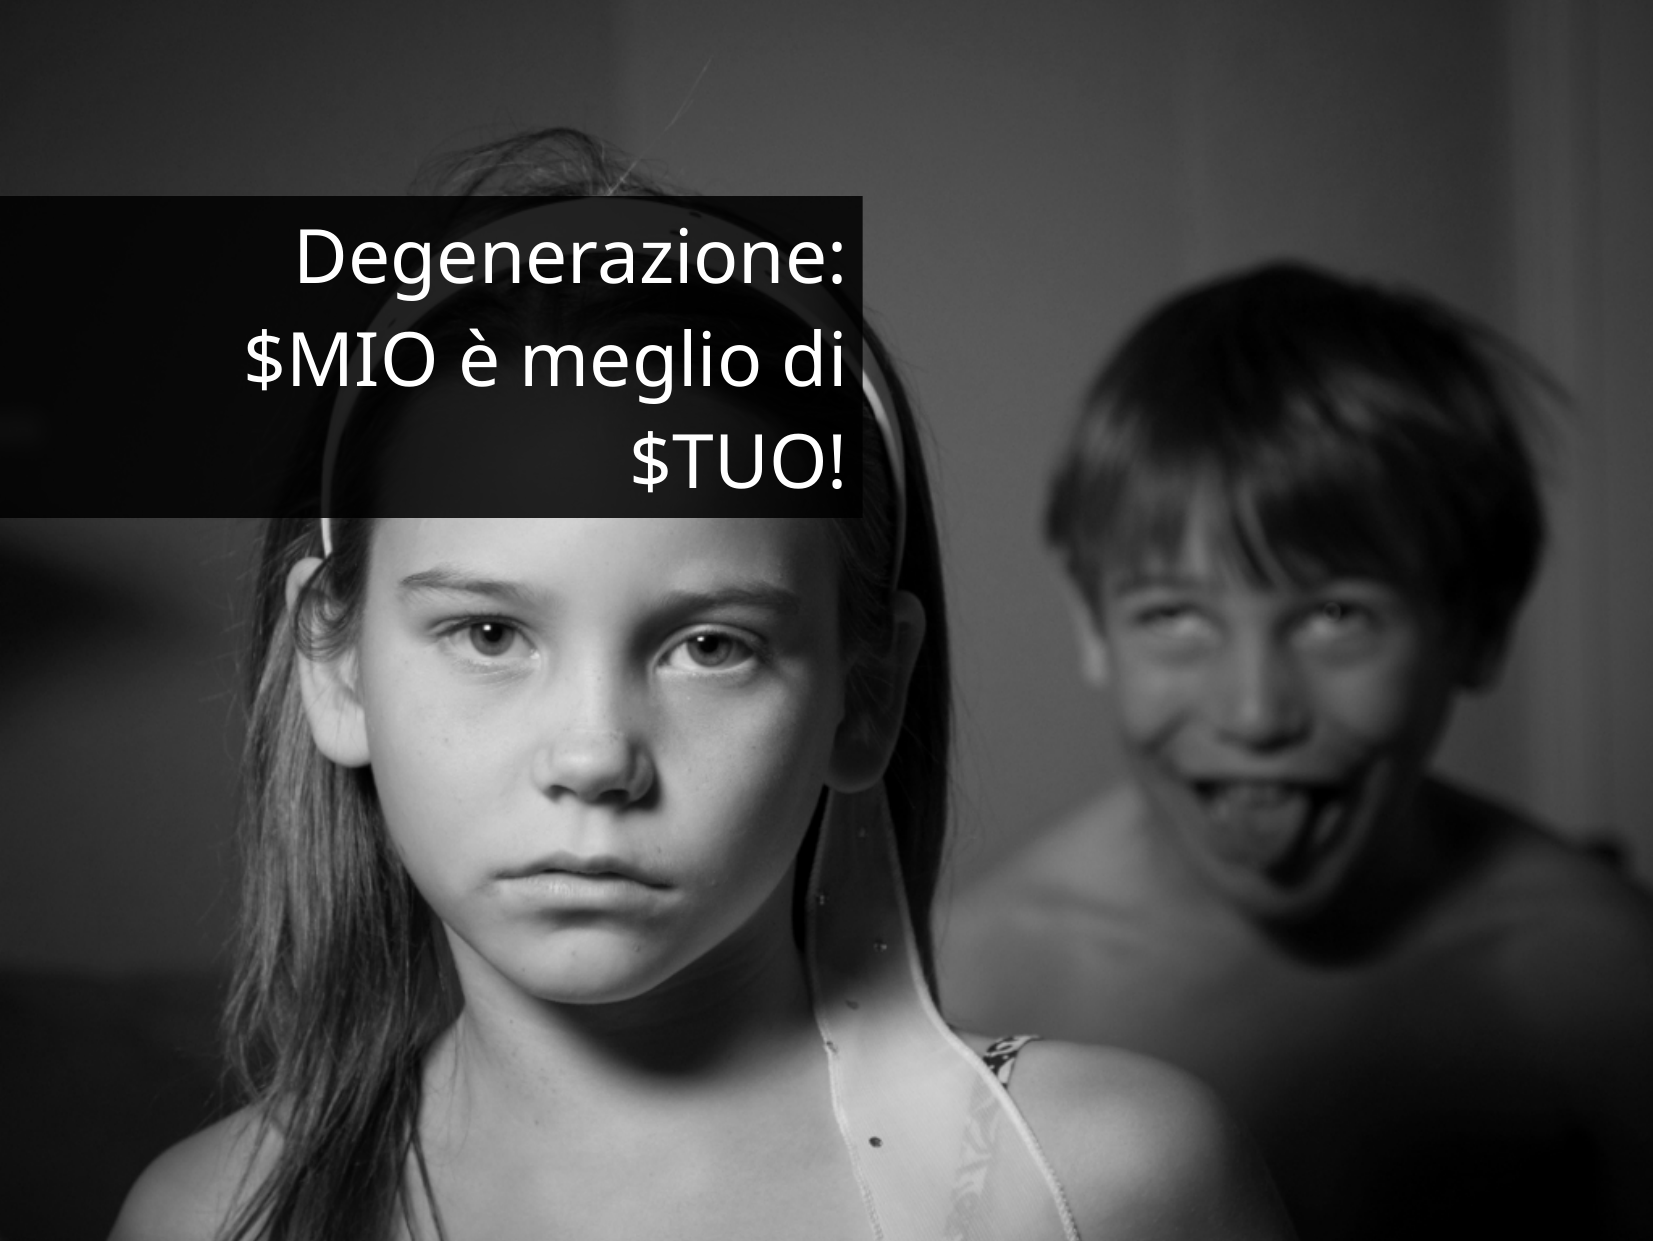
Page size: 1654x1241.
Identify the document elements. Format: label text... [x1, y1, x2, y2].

text_box Degenerazione: $MIO è meglio di $TUO! [0, 196, 863, 200]
picture [0, 0, 1653, 1241]
